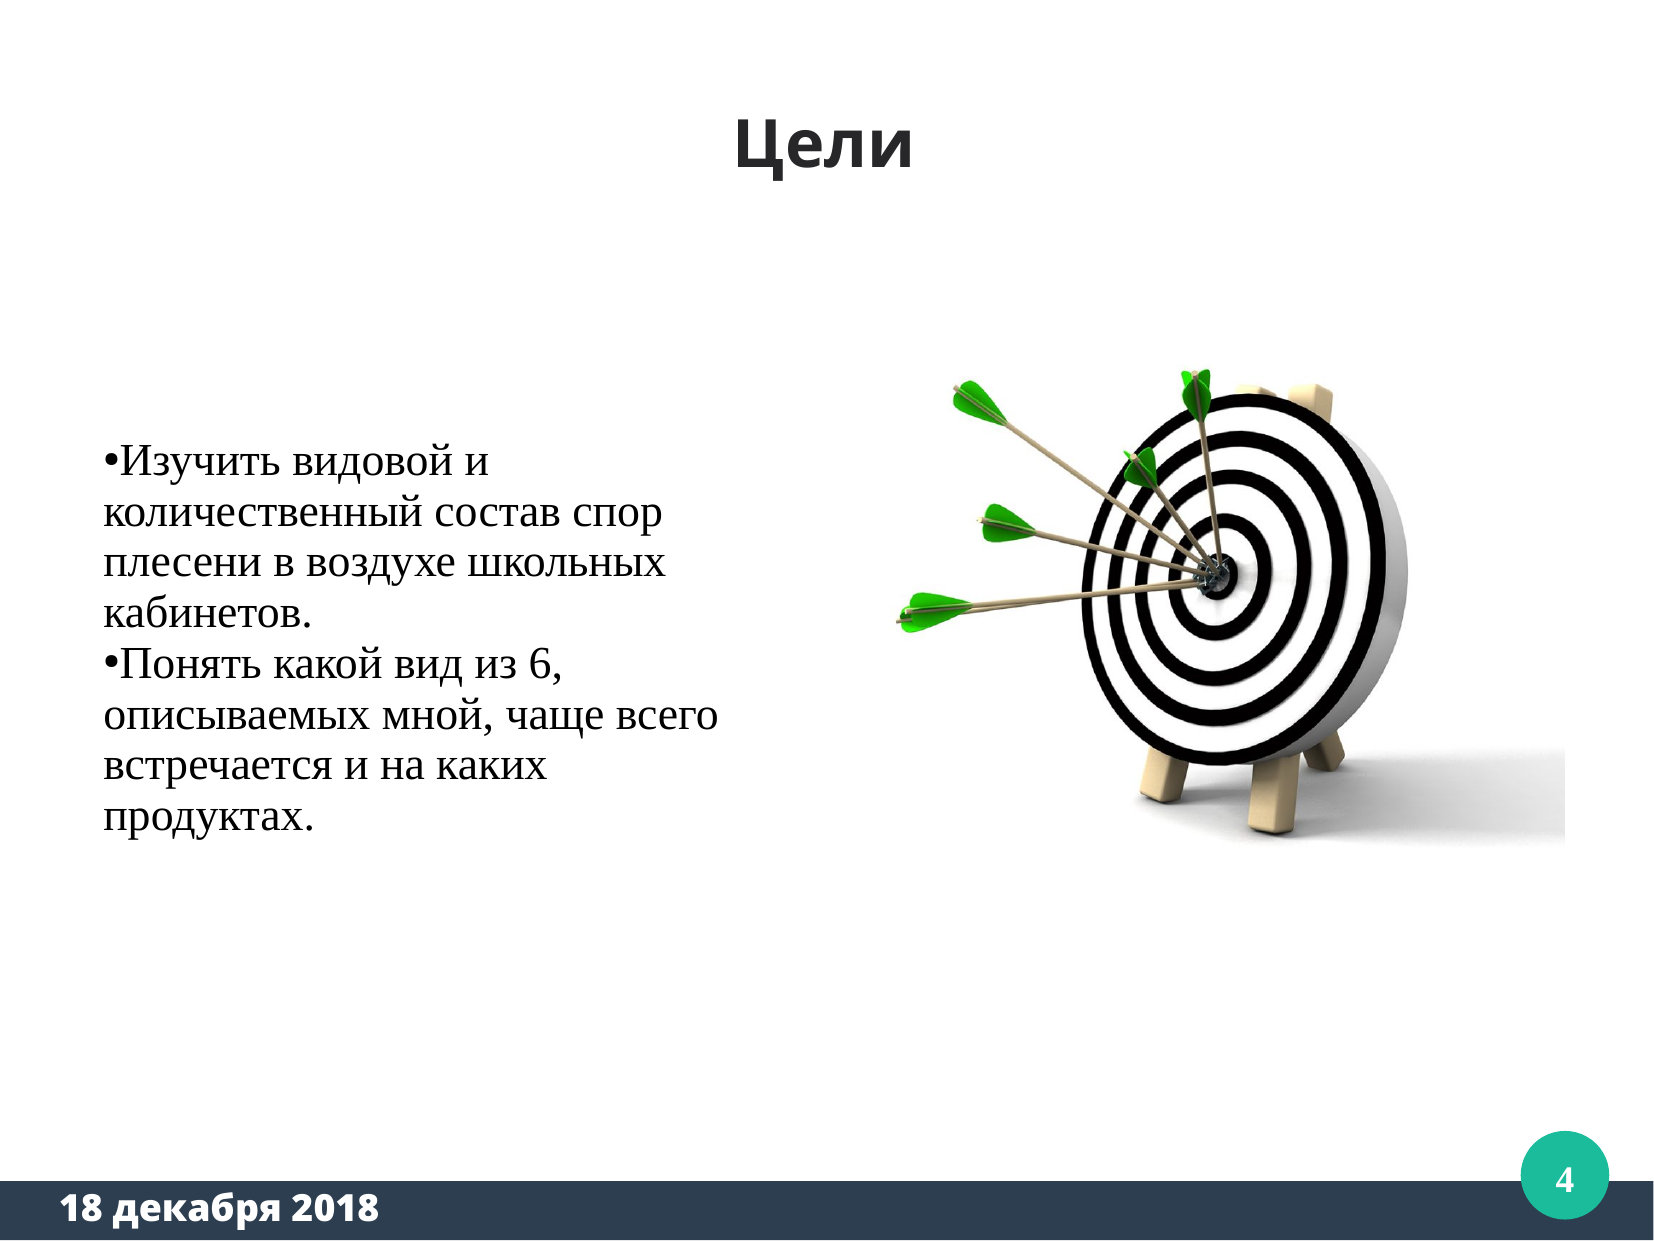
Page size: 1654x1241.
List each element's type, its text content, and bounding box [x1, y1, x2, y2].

picture [797, 295, 1565, 872]
text_box 4 [1505, 1151, 1625, 1211]
text_box Цели [490, 88, 1159, 237]
text_box Изучить видовой и количественный состав спор плесени в воздухе школьных кабинетов. Понять какой вид из 6, описываемых мной, чаще всего встречается и на каких продуктах. [88, 324, 768, 848]
